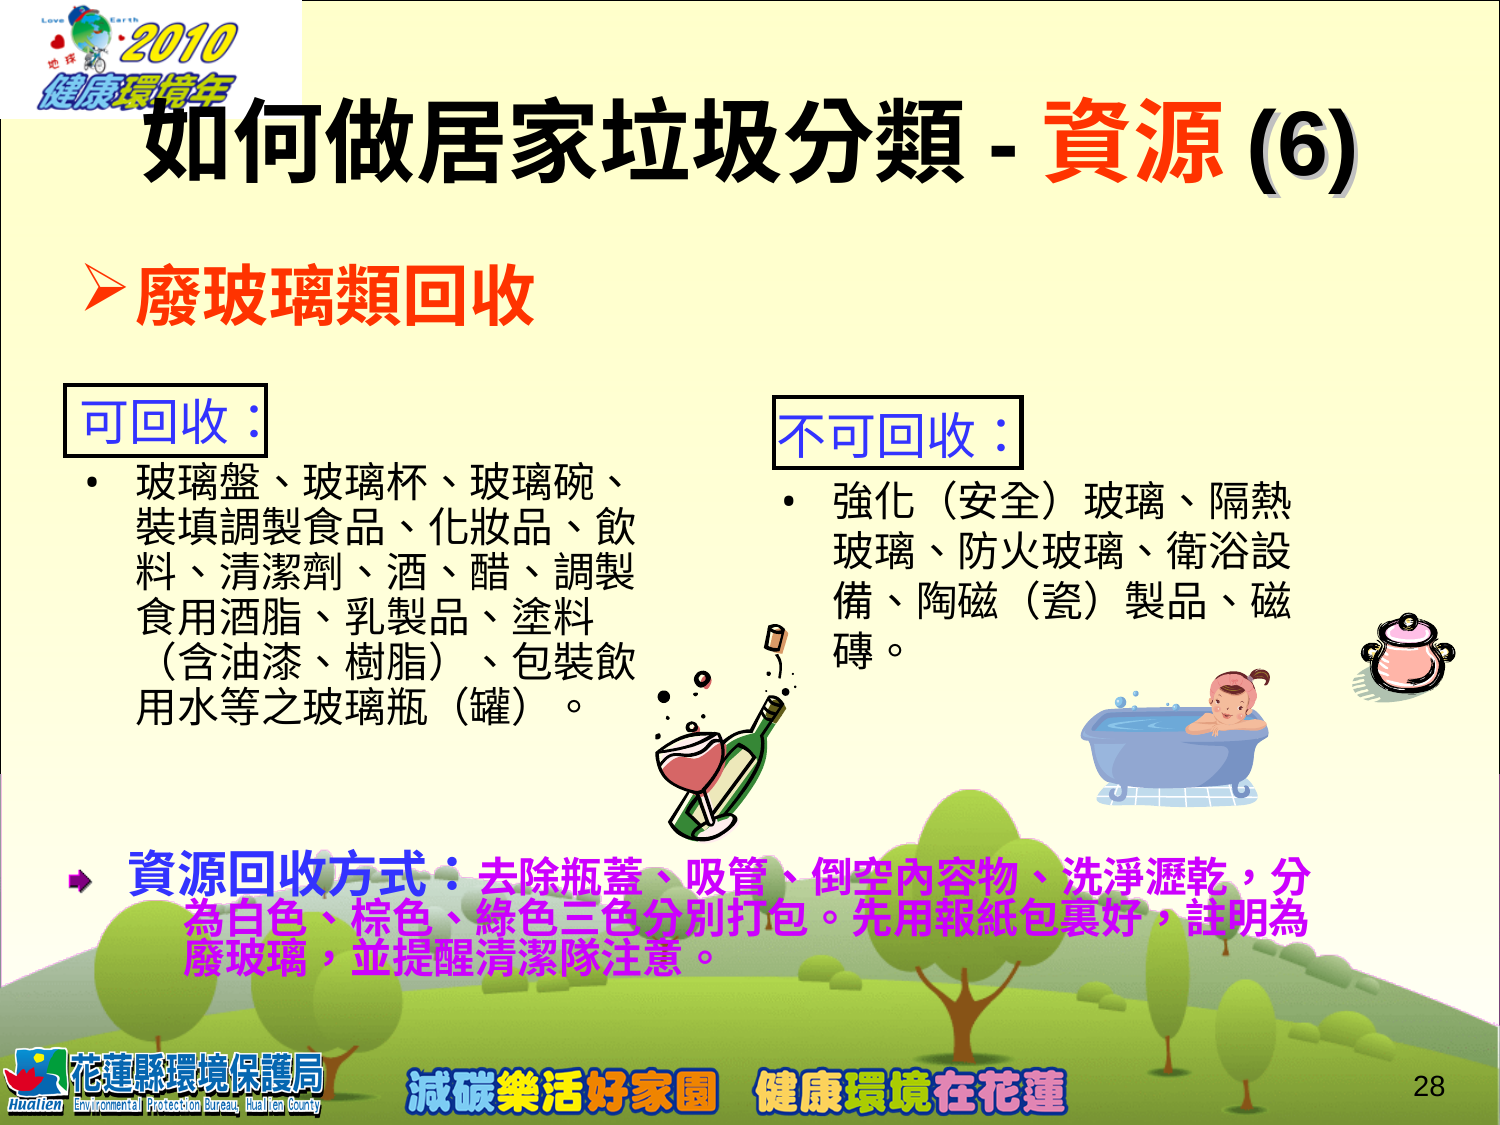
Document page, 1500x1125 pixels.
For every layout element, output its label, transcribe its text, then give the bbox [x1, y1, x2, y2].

text_box 廢玻璃類回收 可回收： 玻璃盤、玻璃杯、玻璃碗、裝填調製食品、化妝品、飲料、清潔劑、酒、醋、調製食用酒脂、乳製品、塗料（含油漆、樹脂）、包裝飲用水等之玻璃瓶（罐）。 [64, 255, 656, 835]
text_box [64, 385, 266, 457]
picture [0, 621, 1500, 1125]
text_box 不可回收： 強化（安全）玻璃、隔熱玻璃、防火玻璃、衛浴設備、陶磁（瓷）製品、磁磚。 [761, 397, 1329, 787]
text_box 資源回收方式：去除瓶蓋、吸管、倒空內容物、洗淨瀝乾，分為白色、棕色、綠色三色分別打包。先用報紙包裏好，註明為廢玻璃，並提醒清潔隊注意。 [112, 846, 1365, 988]
picture [1352, 609, 1461, 708]
title 如何做居家垃圾分類-資源(6) [75, 45, 1426, 233]
picture [0, 0, 302, 119]
text_box [773, 397, 1022, 468]
